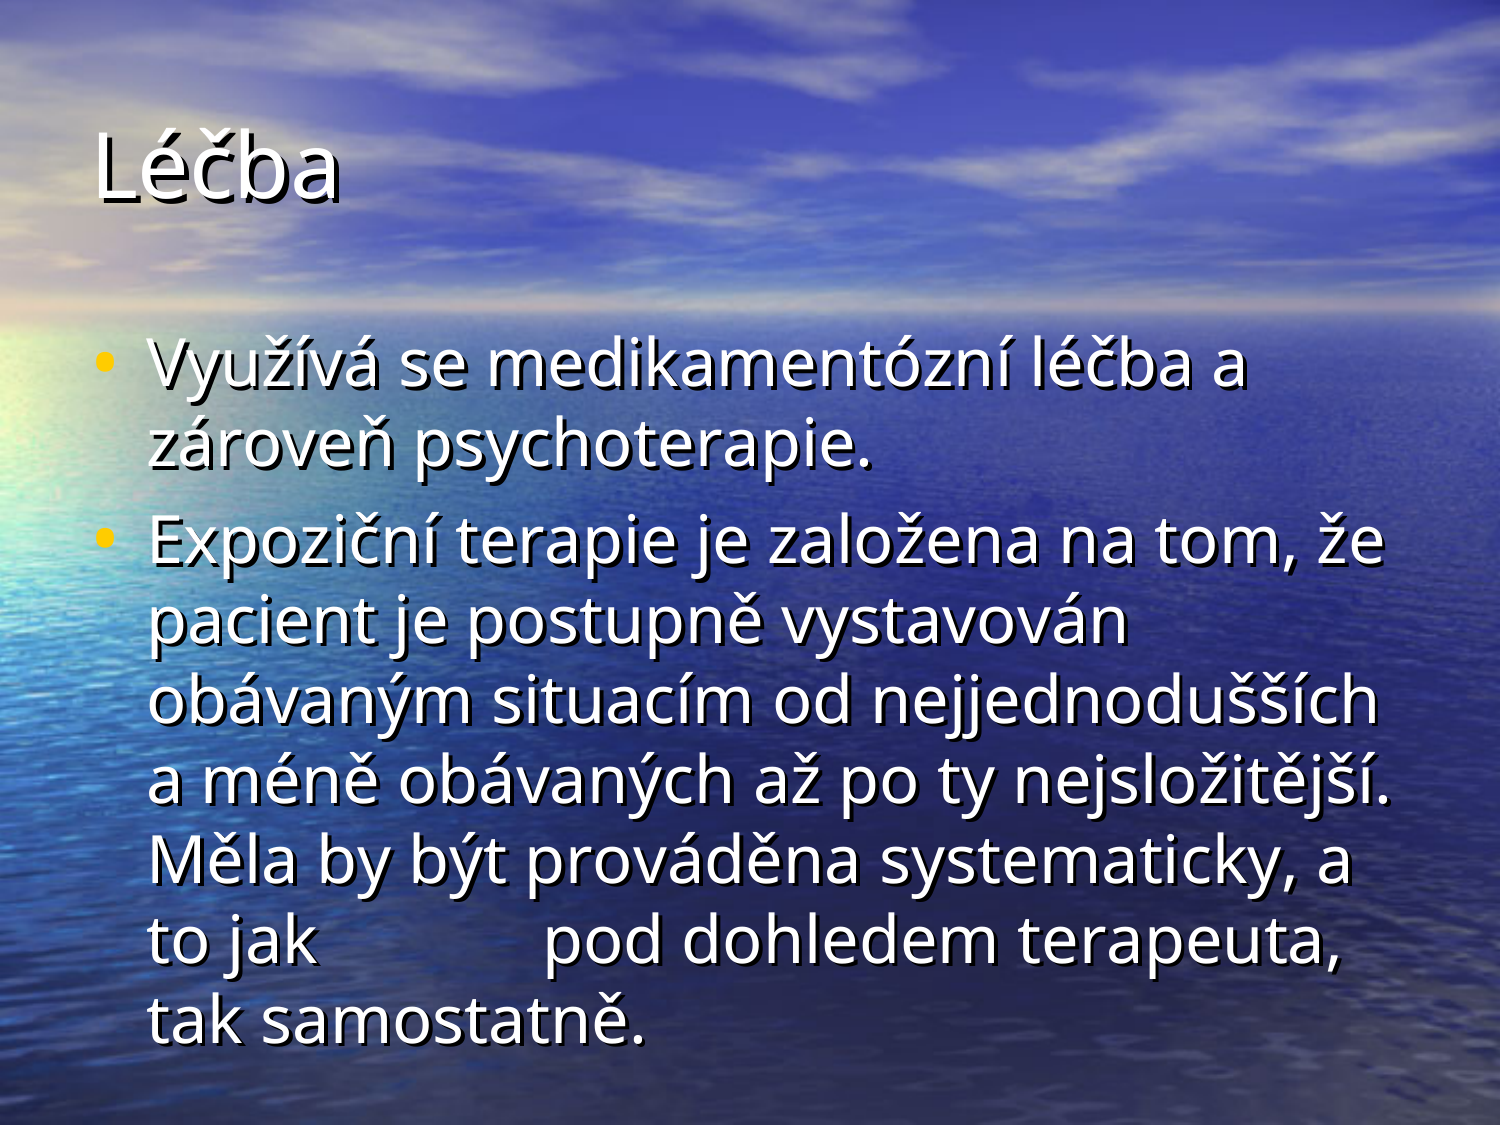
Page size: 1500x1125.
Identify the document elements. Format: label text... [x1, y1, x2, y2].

title Léčba [75, 47, 1426, 276]
list Využívá se medikamentózní léčba a zároveň psychoterapie. Expoziční terapie je založena na tom, že pacient je postupně vystavován obávaným situacím od nejjednodušších a méně obávaných až po ty nejsložitější. Měla by být prováděna systematicky, a to jak pod dohledem terapeuta, tak samostatně. [75, 312, 1426, 1064]
picture [0, 0, 1500, 1125]
